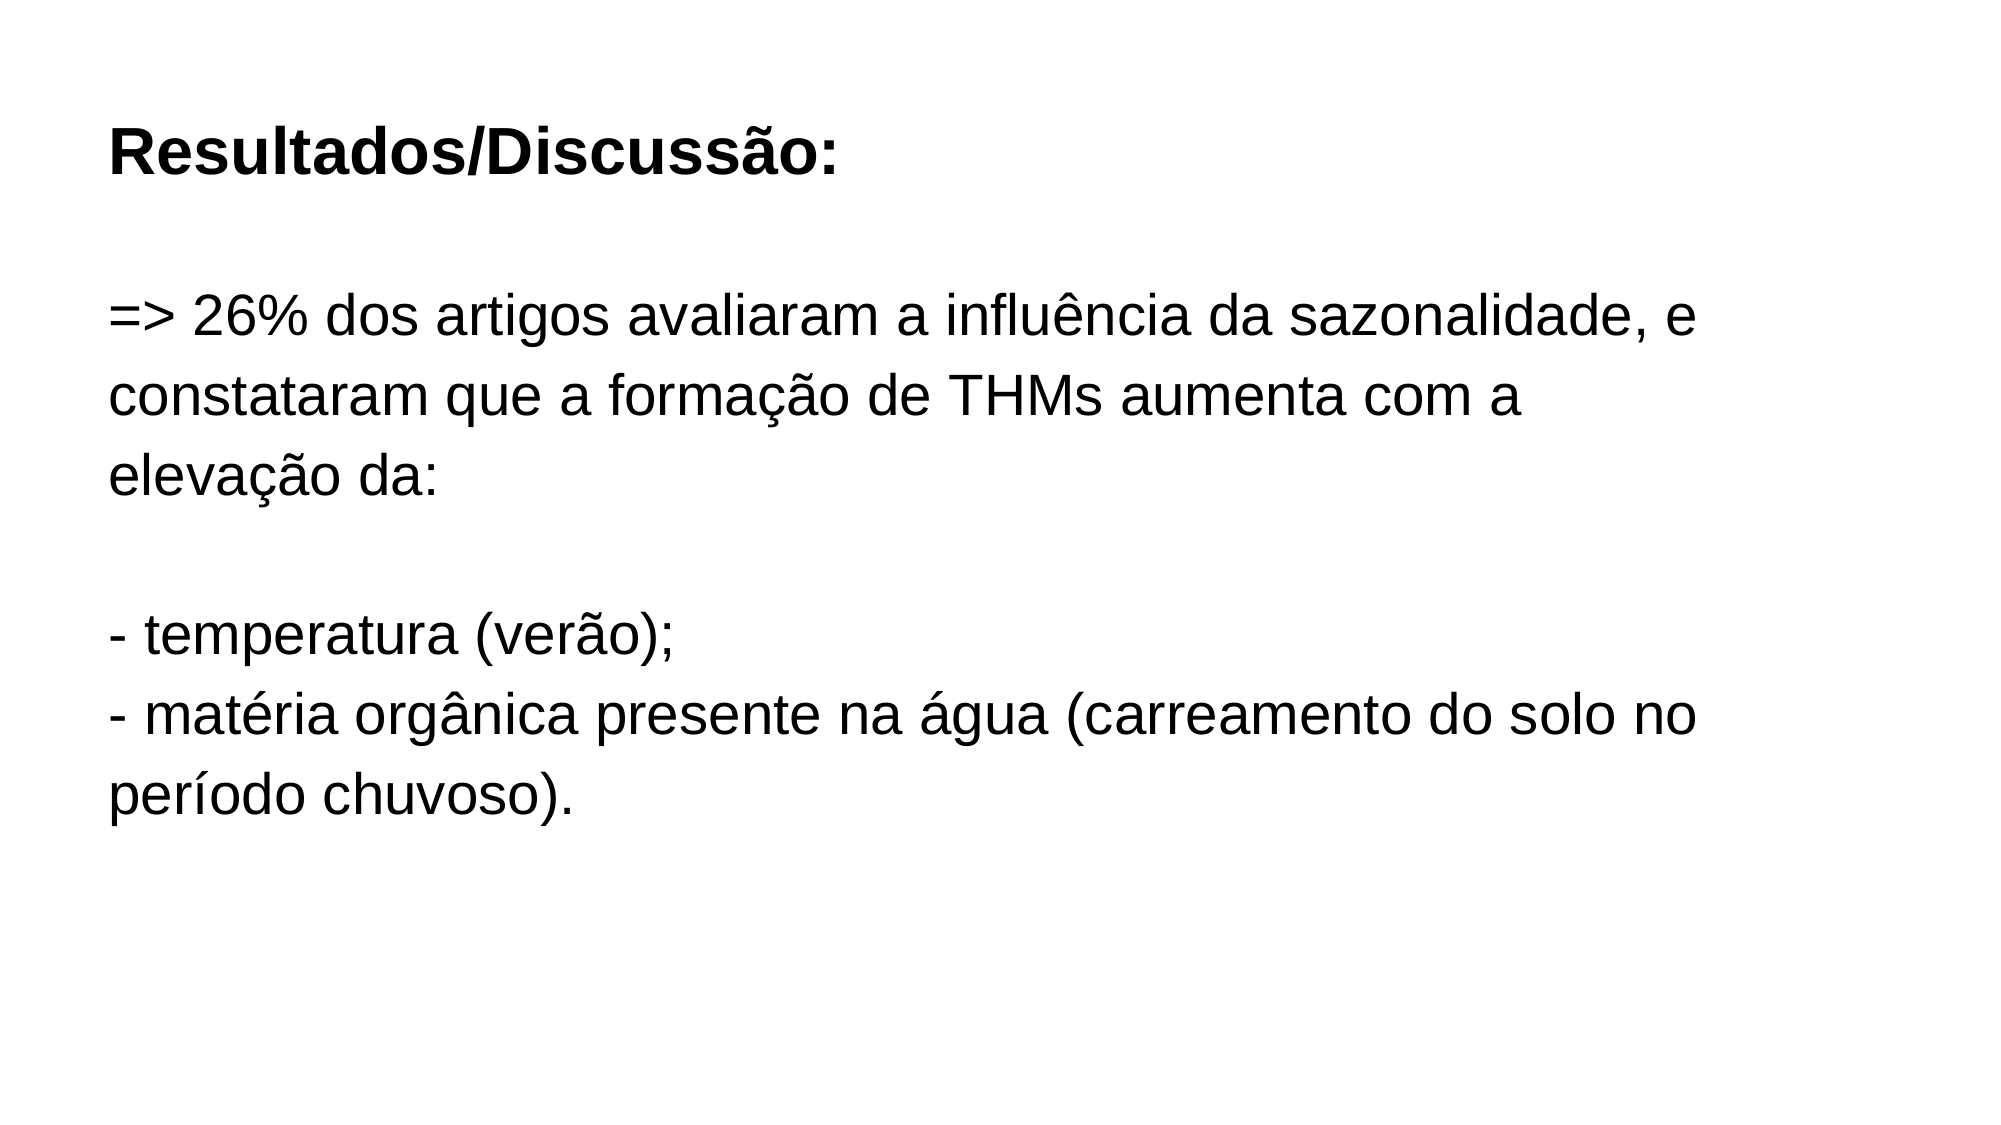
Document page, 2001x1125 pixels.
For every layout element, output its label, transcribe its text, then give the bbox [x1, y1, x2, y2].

title Resultados/Discussão: => 26% dos artigos avaliaram a influência da sazonalidade, e constataram que a formação de THMs aumenta com a elevação da: - temperatura (verão); - matéria orgânica presente na água (carreamento do solo no período chuvoso). [93, 89, 1772, 864]
